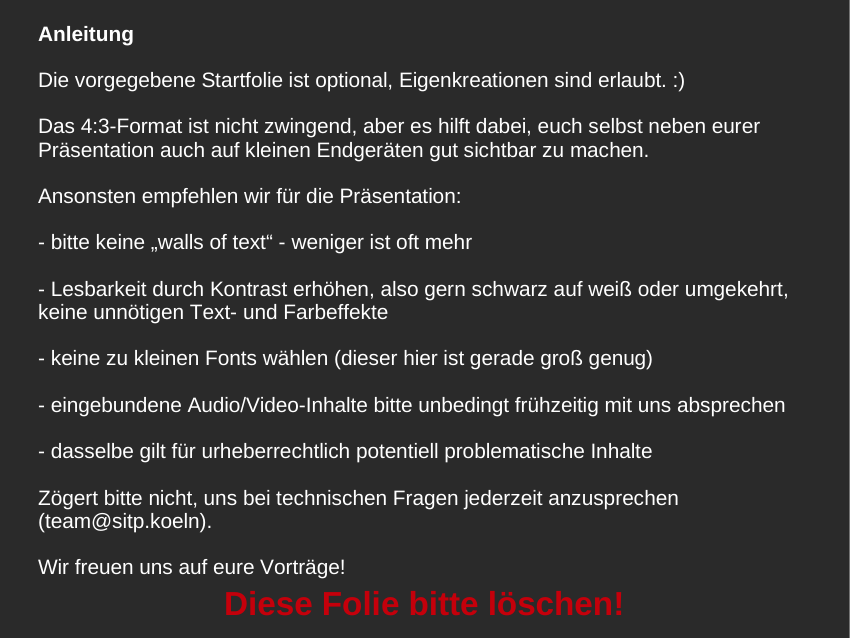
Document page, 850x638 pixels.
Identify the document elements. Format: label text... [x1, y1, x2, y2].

text_box Diese Folie bitte löschen! [216, 578, 633, 631]
text_box Anleitung Die vorgegebene Startfolie ist optional, Eigenkreationen sind erlaubt. :) Das 4:3-Format ist nicht zwingend, aber es hilft dabei, euch selbst neben eurer Präsentation auch auf kleinen Endgeräten gut sichtbar zu machen. Ansonsten empfehlen wir für die Präsentation: - bitte keine „walls of text“ - weniger ist oft mehr - Lesbarkeit durch Kontrast erhöhen, also gern schwarz auf weiß oder umgekehrt, keine unnötigen Text- und Farbeffekte - keine zu kleinen Fonts wählen (dieser hier ist gerade groß genug) - eingebundene Audio/Video-Inhalte bitte unbedingt frühzeitig mit uns absprechen - dasselbe gilt für urheberrechtlich potentiell problematische Inhalte Zögert bitte nicht, uns bei technischen Fragen jederzeit anzusprechen (team@sitp.koeln). Wir freuen uns auf eure Vorträge! [30, 15, 819, 587]
